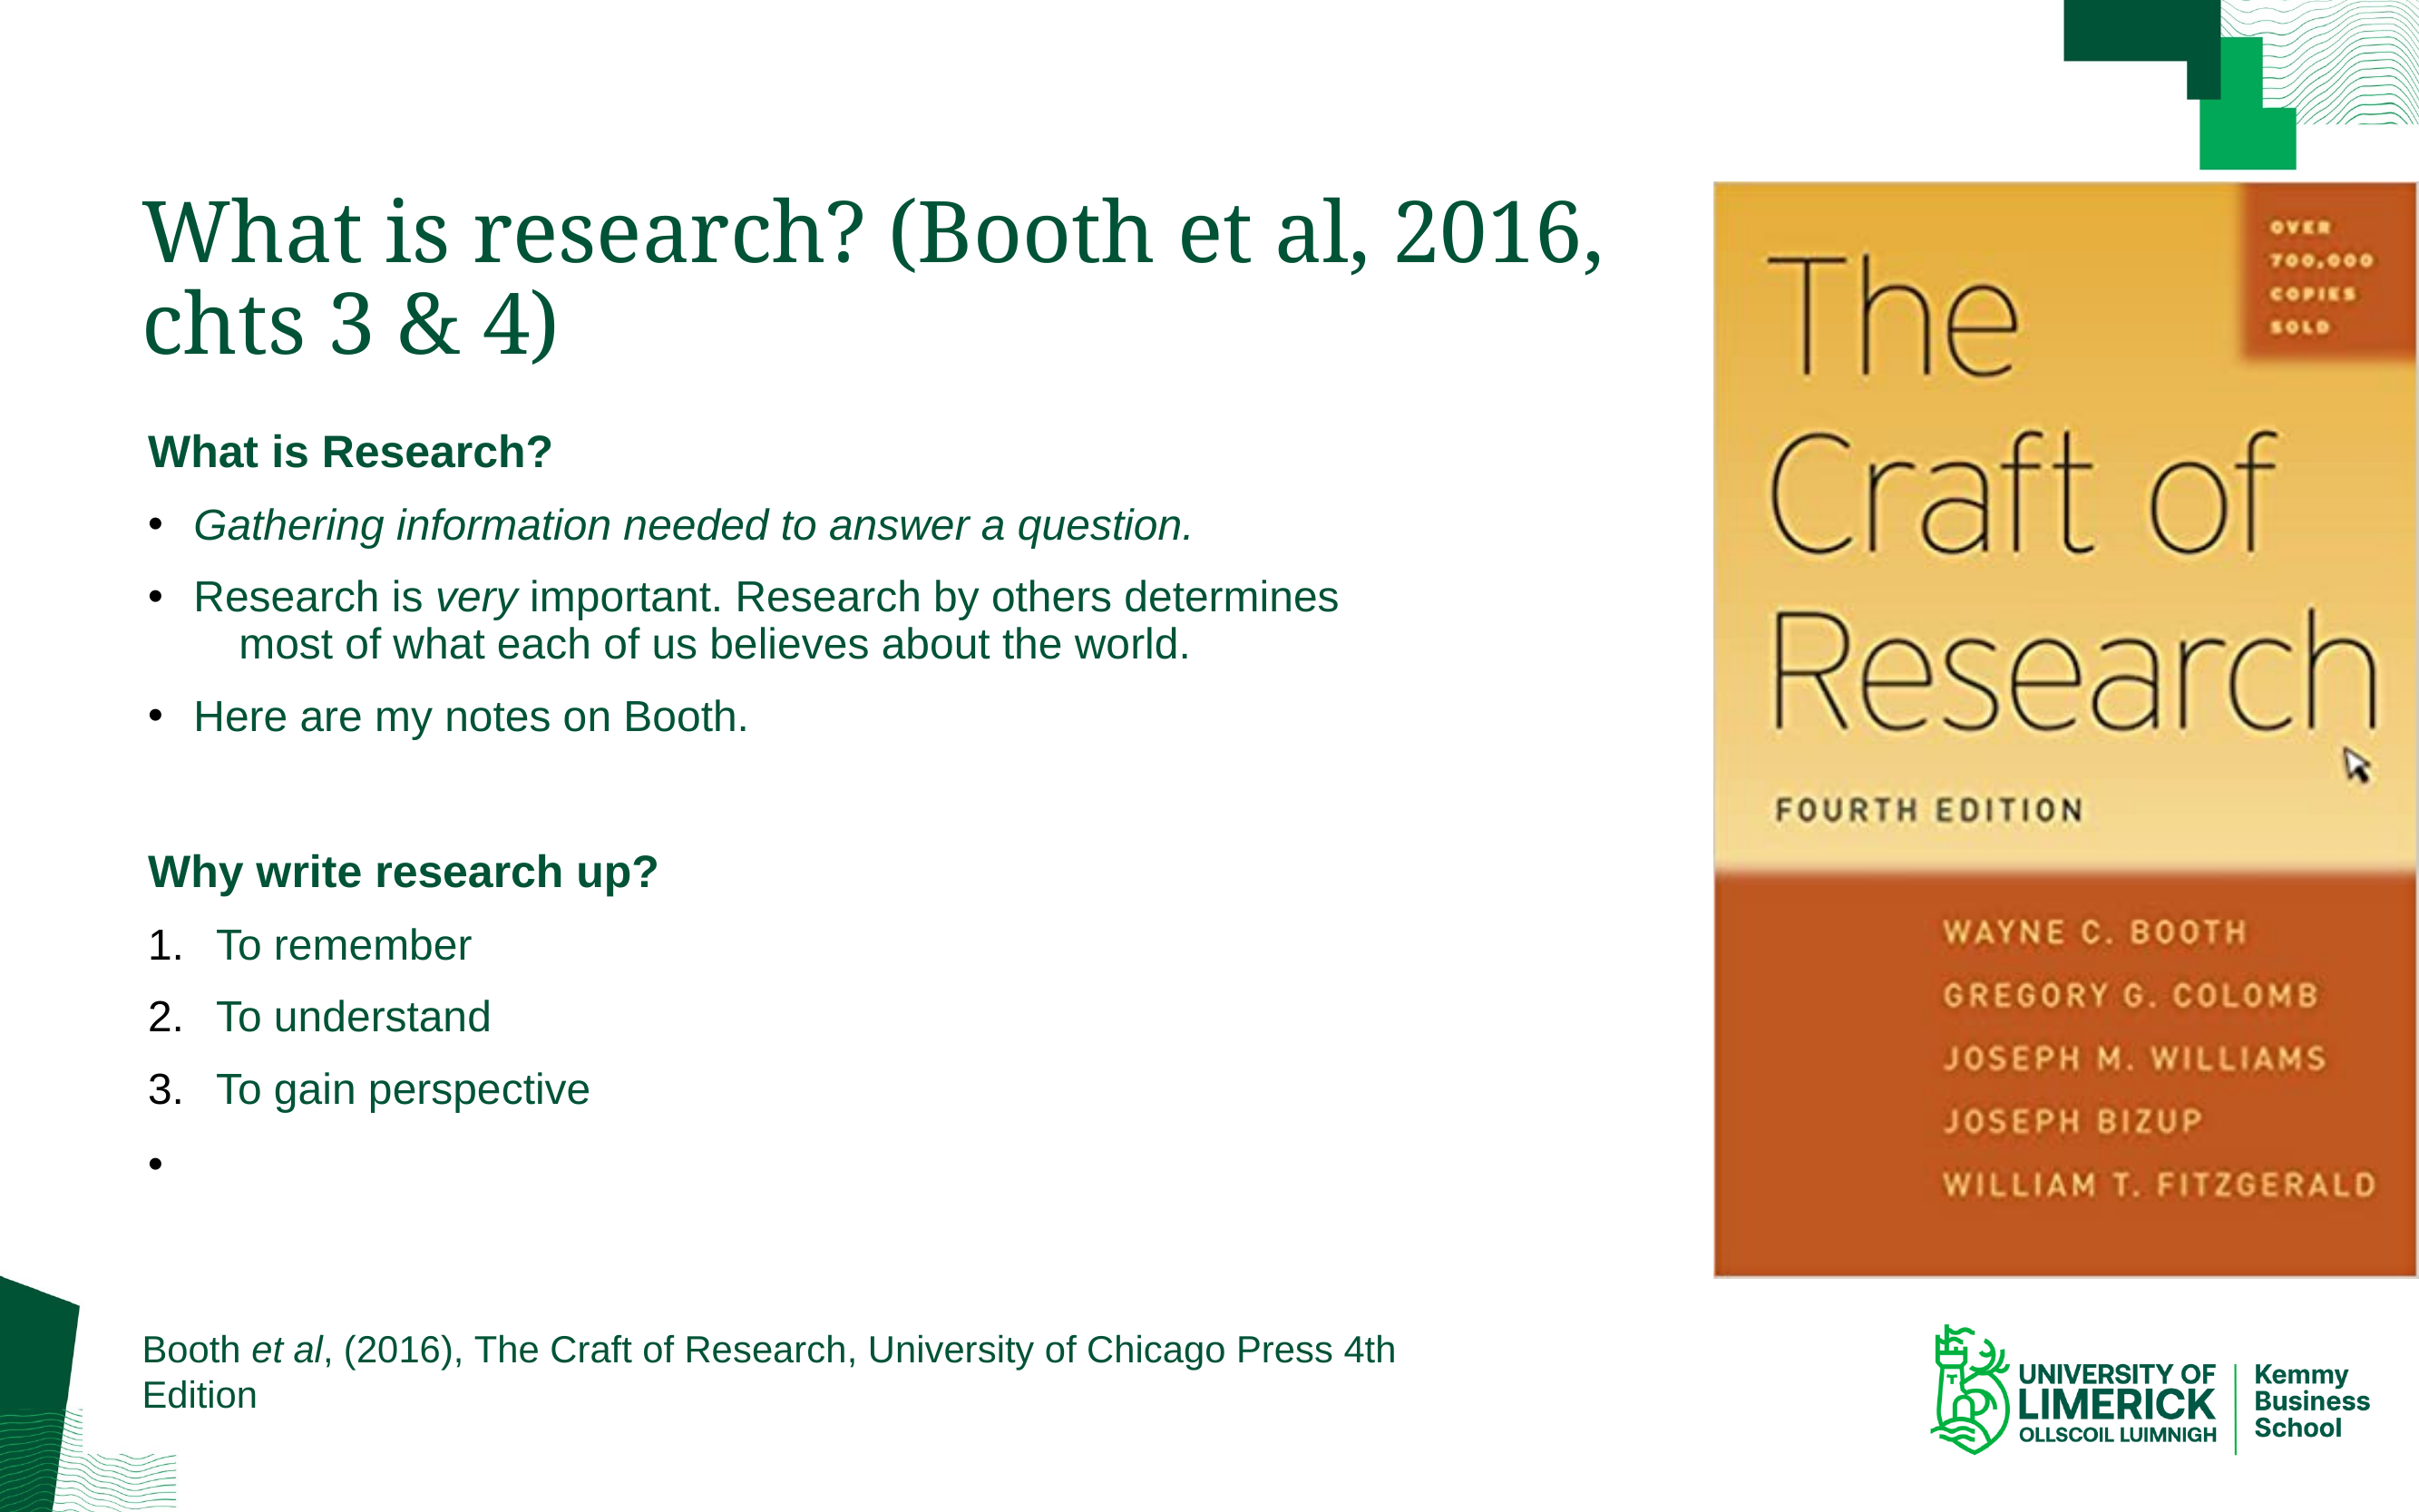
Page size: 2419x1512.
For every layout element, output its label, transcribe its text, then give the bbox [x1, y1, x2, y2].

picture [1713, 181, 2419, 1279]
list What is Research? Gathering information needed to answer a question. Research is very important. Research by others determines most of what each of us believes about the world. Here are my notes on Booth. Why write research up? To remember To understand To gain perspective [134, 421, 1458, 1132]
text_box Booth et al, (2016), The Craft of Research, University of Chicago Press 4th Edition [128, 1318, 1489, 1424]
title What is research? (Booth et al, 2016, chts 3 & 4) [128, 181, 1713, 337]
